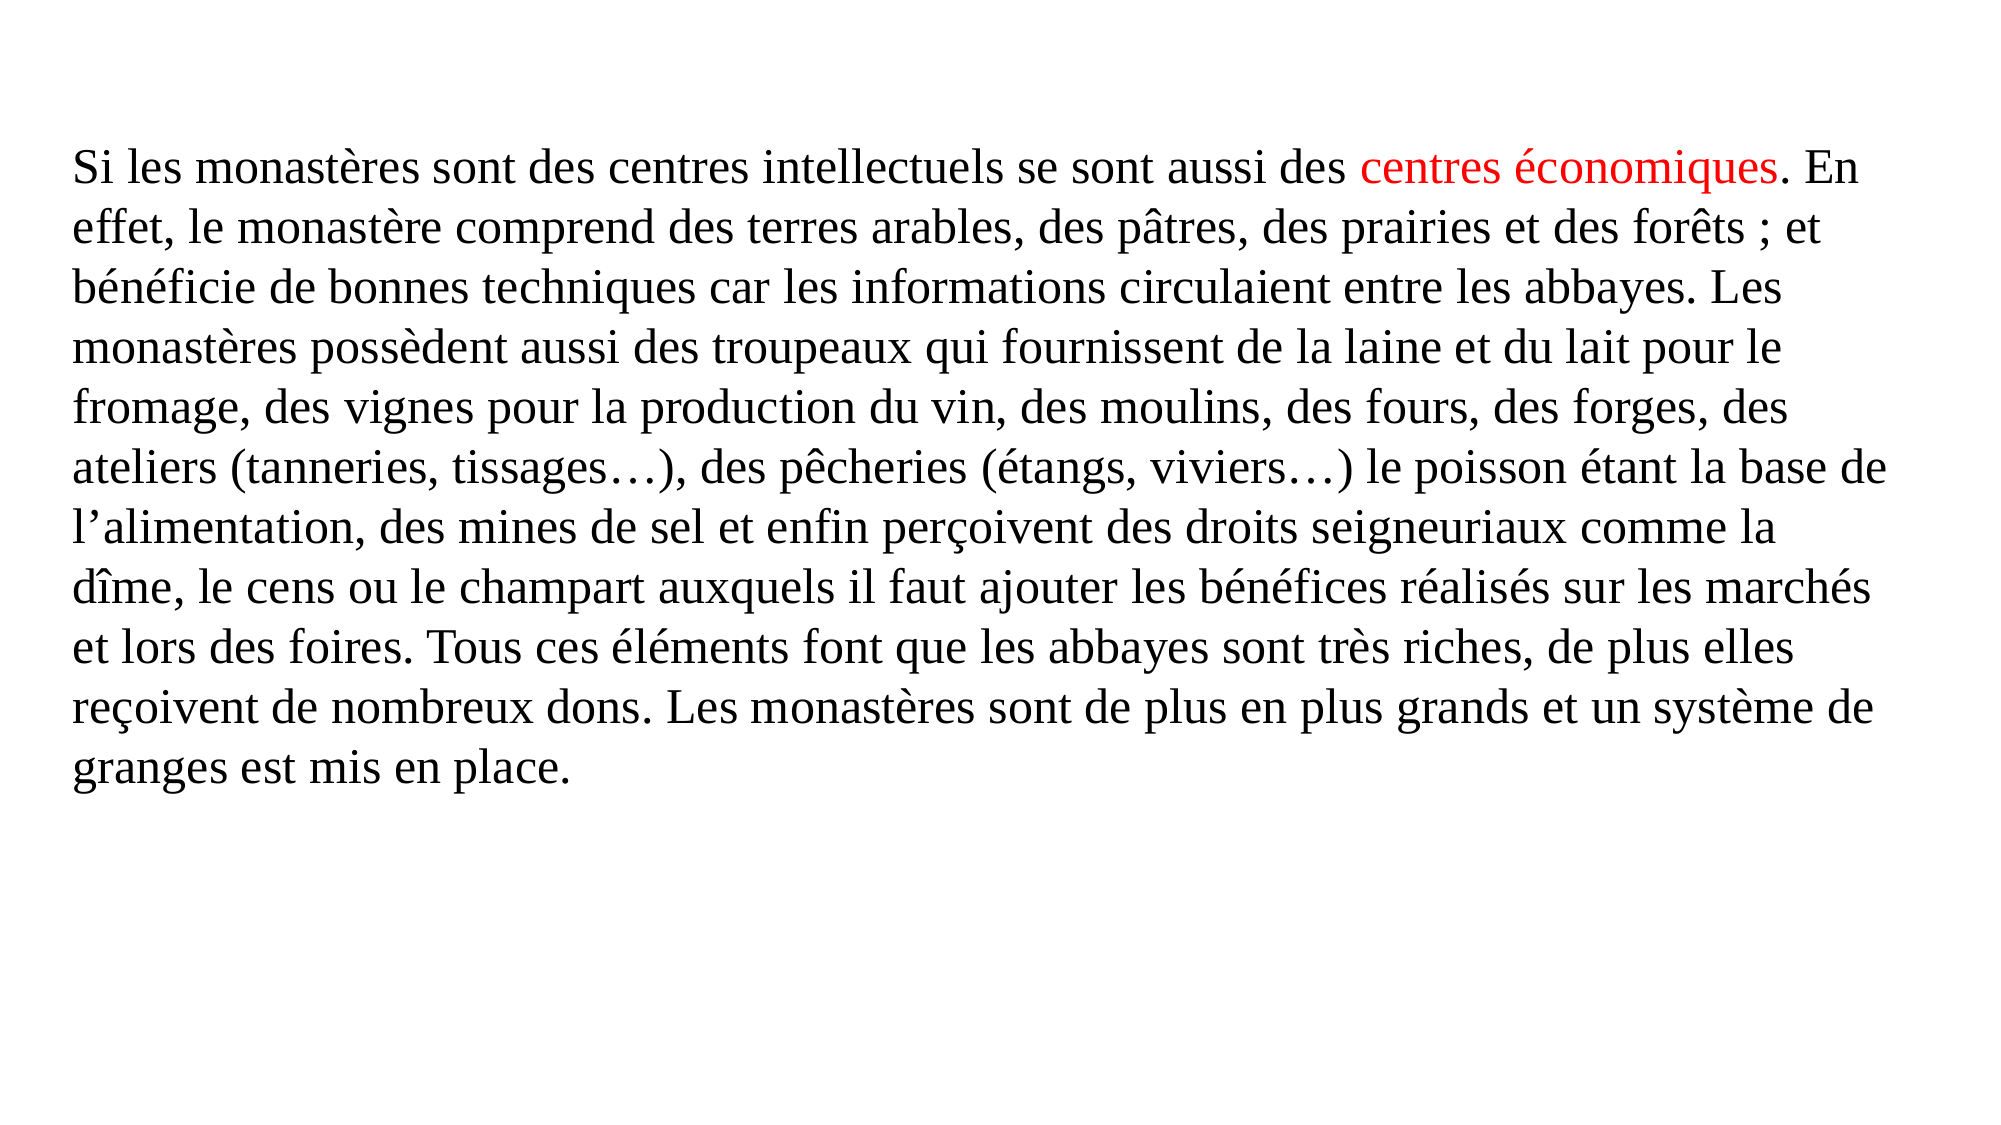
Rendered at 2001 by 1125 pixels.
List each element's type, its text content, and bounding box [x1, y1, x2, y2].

text_box Si les monastères sont des centres intellectuels se sont aussi des centres économiques. En effet, le monastère comprend des terres arables, des pâtres, des prairies et des forêts ; et bénéficie de bonnes techniques car les informations circulaient entre les abbayes. Les monastères possèdent aussi des troupeaux qui fournissent de la laine et du lait pour le fromage, des vignes pour la production du vin, des moulins, des fours, des forges, des ateliers (tanneries, tissages…), des pêcheries (étangs, viviers…) le poisson étant la base de l’alimentation, des mines de sel et enfin perçoivent des droits seigneuriaux comme la dîme, le cens ou le champart auxquels il faut ajouter les bénéfices réalisés sur les marchés et lors des foires. Tous ces éléments font que les abbayes sont très riches, de plus elles reçoivent de nombreux dons. Les monastères sont de plus en plus grands et un système de granges est mis en place. [57, 126, 1918, 808]
